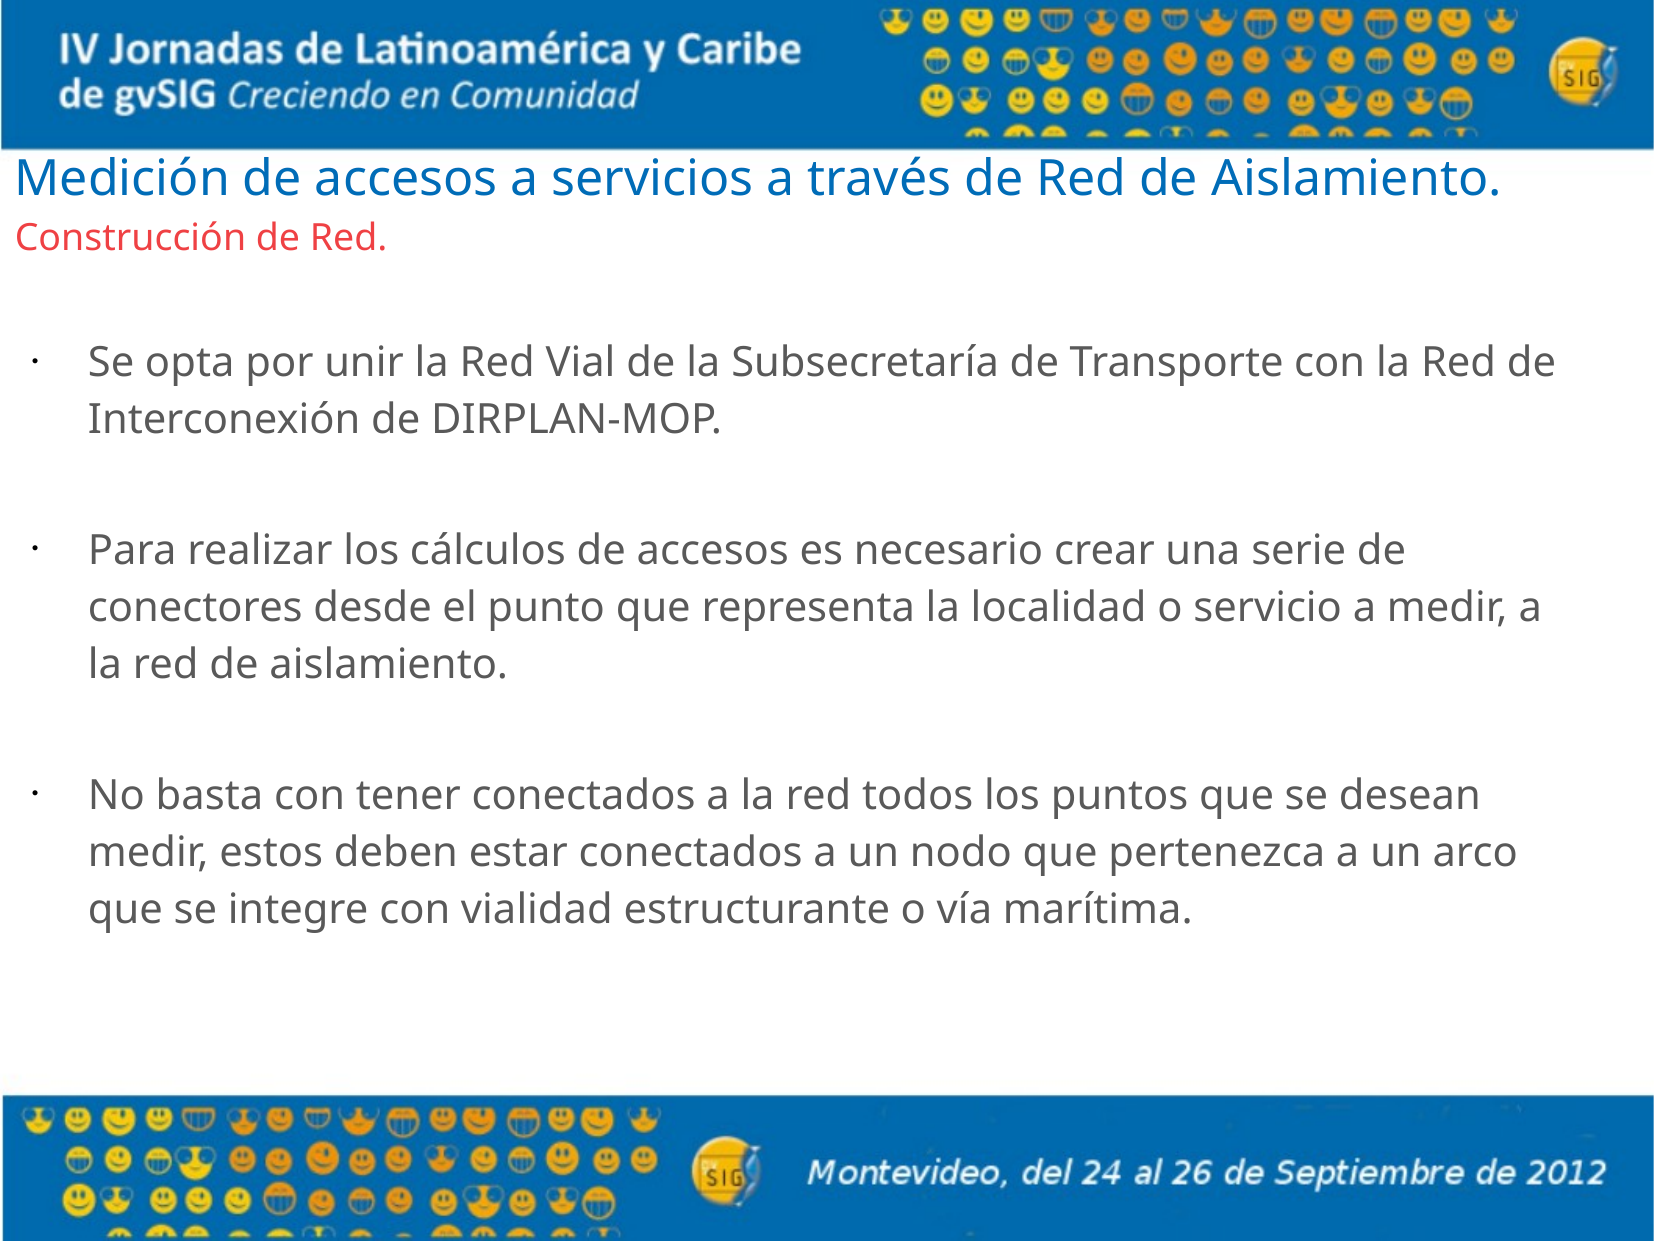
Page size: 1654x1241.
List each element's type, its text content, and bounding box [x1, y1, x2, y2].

list Se opta por unir la Red Vial de la Subsecretaría de Transporte con la Red de Interconexión de DIRPLAN-MOP. Para realizar los cálculos de accesos es necesario crear una serie de conectores desde el punto que representa la localidad o servicio a medir, a la red de aislamiento. No basta con tener conectados a la red todos los puntos que se desean medir, estos deben estar conectados a un nodo que pertenezca a un arco que se integre con vialidad estructurante o vía marítima. [16, 324, 1595, 1000]
picture [0, 296, 1654, 1241]
picture [0, 0, 1654, 107]
title Medición de accesos a servicios a través de Red de Aislamiento. Construcción de Red. [0, 107, 1654, 296]
